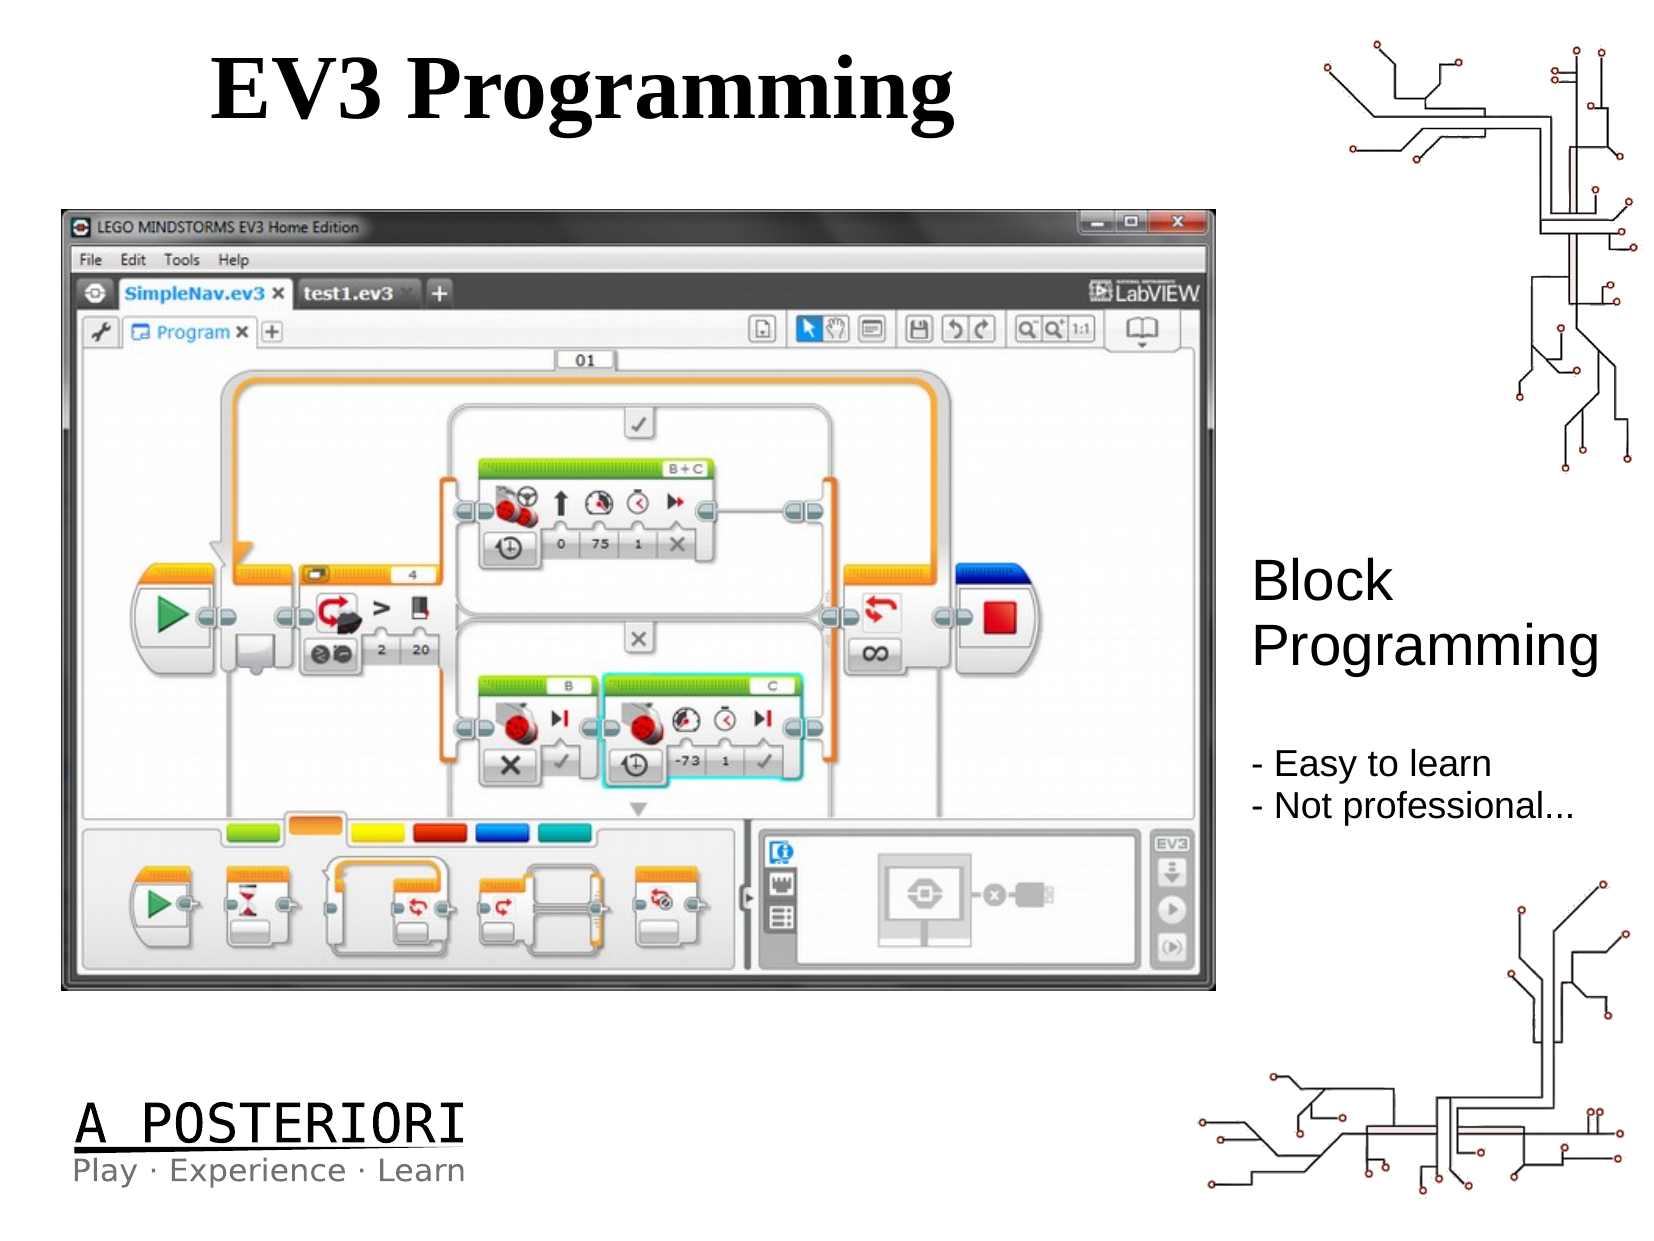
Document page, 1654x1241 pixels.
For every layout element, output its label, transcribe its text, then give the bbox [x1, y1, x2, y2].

title EV3 Programming [11, 10, 1156, 166]
picture [1305, 35, 1643, 496]
picture [73, 1101, 466, 1189]
picture [61, 209, 1636, 1201]
text_box Block Programming - Easy to learn - Not professional... [1236, 540, 1630, 834]
